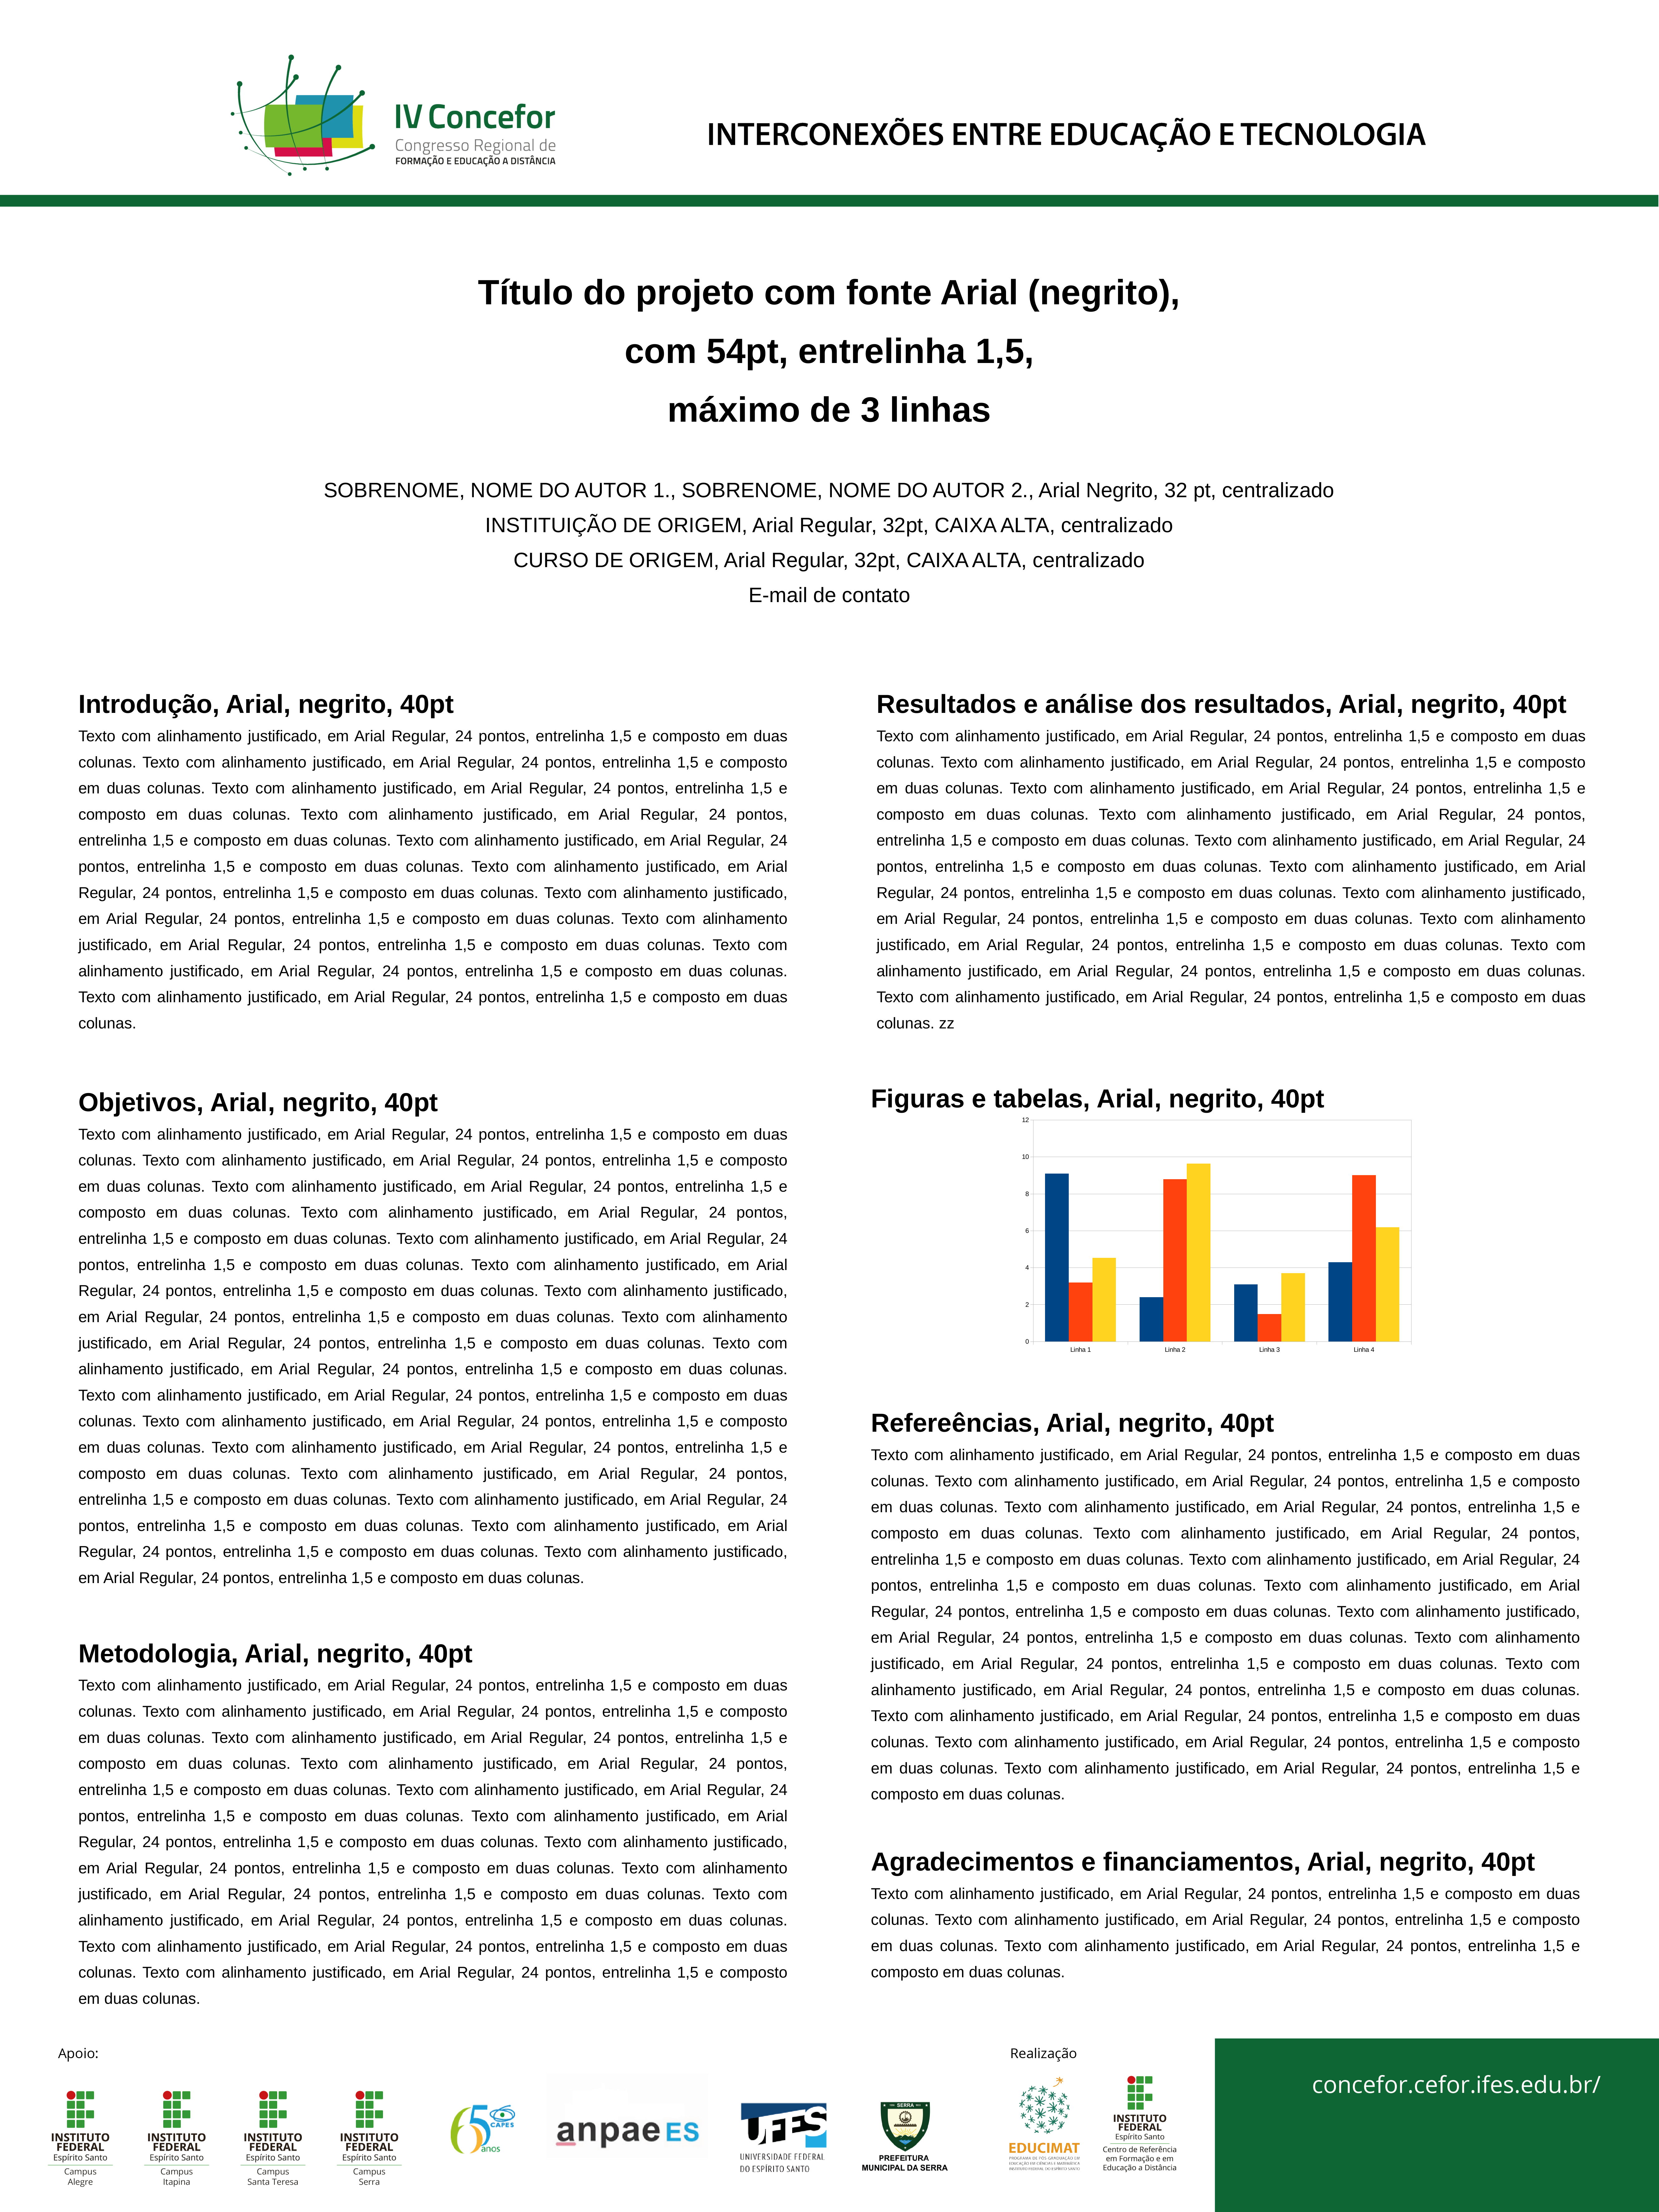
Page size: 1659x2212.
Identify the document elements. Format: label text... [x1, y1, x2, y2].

title Título do projeto com fonte Arial (negrito), com 54pt, entrelinha 1,5, máximo de 3 linhas [74, 260, 1585, 423]
text_box SOBRENOME, NOME DO AUTOR 1., SOBRENOME, NOME DO AUTOR 2., Arial Negrito, 32 pt, centralizado INSTITUIÇÃO DE ORIGEM, Arial Regular, 32pt, CAIXA ALTA, centralizado CURSO DE ORIGEM, Arial Regular, 32pt, CAIXA ALTA, centralizado E-mail de contato [74, 464, 1585, 612]
picture [0, 33, 1658, 207]
chart [1014, 1111, 1420, 1359]
text_box Refereências, Arial, negrito, 40pt Texto com alinhamento justificado, em Arial Regular, 24 pontos, entrelinha 1,5 e composto em duas colunas. Texto com alinhamento justificado, em Arial Regular, 24 pontos, entrelinha 1,5 e composto em duas colunas. Texto com alinhamento justificado, em Arial Regular, 24 pontos, entrelinha 1,5 e composto em duas colunas. Texto com alinhamento justificado, em Arial Regular, 24 pontos, entrelinha 1,5 e composto em duas colunas. Texto com alinhamento justificado, em Arial Regular, 24 pontos, entrelinha 1,5 e composto em duas colunas. Texto com alinhamento justificado, em Arial Regular, 24 pontos, entrelinha 1,5 e composto em duas colunas. Texto com alinhamento justificado, em Arial Regular, 24 pontos, entrelinha 1,5 e composto em duas colunas. Texto com alinhamento justificado, em Arial Regular, 24 pontos, entrelinha 1,5 e composto em duas colunas. Texto com alinhamento justificado, em Arial Regular, 24 pontos, entrelinha 1,5 e composto em duas colunas. Texto com alinhamento justificado, em Arial Regular, 24 pontos, entrelinha 1,5 e composto em duas colunas. Texto com alinhamento justificado, em Arial Regular, 24 pontos, entrelinha 1,5 e composto em duas colunas. Texto com alinhamento justificado, em Arial Regular, 24 pontos, entrelinha 1,5 e composto em duas colunas. [866, 1391, 1585, 1791]
picture [0, 2038, 1659, 2212]
text_box Agradecimentos e financiamentos, Arial, negrito, 40pt Texto com alinhamento justificado, em Arial Regular, 24 pontos, entrelinha 1,5 e composto em duas colunas. Texto com alinhamento justificado, em Arial Regular, 24 pontos, entrelinha 1,5 e composto em duas colunas. Texto com alinhamento justificado, em Arial Regular, 24 pontos, entrelinha 1,5 e composto em duas colunas. [866, 1830, 1585, 2002]
text_box Figuras e tabelas, Arial, negrito, 40pt [866, 1067, 1585, 1101]
text_box Resultados e análise dos resultados, Arial, negrito, 40pt Texto com alinhamento justificado, em Arial Regular, 24 pontos, entrelinha 1,5 e composto em duas colunas. Texto com alinhamento justificado, em Arial Regular, 24 pontos, entrelinha 1,5 e composto em duas colunas. Texto com alinhamento justificado, em Arial Regular, 24 pontos, entrelinha 1,5 e composto em duas colunas. Texto com alinhamento justificado, em Arial Regular, 24 pontos, entrelinha 1,5 e composto em duas colunas. Texto com alinhamento justificado, em Arial Regular, 24 pontos, entrelinha 1,5 e composto em duas colunas. Texto com alinhamento justificado, em Arial Regular, 24 pontos, entrelinha 1,5 e composto em duas colunas. Texto com alinhamento justificado, em Arial Regular, 24 pontos, entrelinha 1,5 e composto em duas colunas. Texto com alinhamento justificado, em Arial Regular, 24 pontos, entrelinha 1,5 e composto em duas colunas. Texto com alinhamento justificado, em Arial Regular, 24 pontos, entrelinha 1,5 e composto em duas colunas. Texto com alinhamento justificado, em Arial Regular, 24 pontos, entrelinha 1,5 e composto em duas colunas. zz [872, 673, 1591, 1020]
text_box Objetivos, Arial, negrito, 40pt Texto com alinhamento justificado, em Arial Regular, 24 pontos, entrelinha 1,5 e composto em duas colunas. Texto com alinhamento justificado, em Arial Regular, 24 pontos, entrelinha 1,5 e composto em duas colunas. Texto com alinhamento justificado, em Arial Regular, 24 pontos, entrelinha 1,5 e composto em duas colunas. Texto com alinhamento justificado, em Arial Regular, 24 pontos, entrelinha 1,5 e composto em duas colunas. Texto com alinhamento justificado, em Arial Regular, 24 pontos, entrelinha 1,5 e composto em duas colunas. Texto com alinhamento justificado, em Arial Regular, 24 pontos, entrelinha 1,5 e composto em duas colunas. Texto com alinhamento justificado, em Arial Regular, 24 pontos, entrelinha 1,5 e composto em duas colunas. Texto com alinhamento justificado, em Arial Regular, 24 pontos, entrelinha 1,5 e composto em duas colunas. Texto com alinhamento justificado, em Arial Regular, 24 pontos, entrelinha 1,5 e composto em duas colunas. Texto com alinhamento justificado, em Arial Regular, 24 pontos, entrelinha 1,5 e composto em duas colunas. Texto com alinhamento justificado, em Arial Regular, 24 pontos, entrelinha 1,5 e composto em duas colunas. Texto com alinhamento justificado, em Arial Regular, 24 pontos, entrelinha 1,5 e composto em duas colunas. Texto com alinhamento justificado, em Arial Regular, 24 pontos, entrelinha 1,5 e composto em duas colunas. Texto com alinhamento justificado, em Arial Regular, 24 pontos, entrelinha 1,5 e composto em duas colunas. Texto com alinhamento justificado, em Arial Regular, 24 pontos, entrelinha 1,5 e composto em duas colunas. Texto com alinhamento justificado, em Arial Regular, 24 pontos, entrelinha 1,5 e composto em duas colunas. [74, 1071, 793, 1575]
text_box Metodologia, Arial, negrito, 40pt Texto com alinhamento justificado, em Arial Regular, 24 pontos, entrelinha 1,5 e composto em duas colunas. Texto com alinhamento justificado, em Arial Regular, 24 pontos, entrelinha 1,5 e composto em duas colunas. Texto com alinhamento justificado, em Arial Regular, 24 pontos, entrelinha 1,5 e composto em duas colunas. Texto com alinhamento justificado, em Arial Regular, 24 pontos, entrelinha 1,5 e composto em duas colunas. Texto com alinhamento justificado, em Arial Regular, 24 pontos, entrelinha 1,5 e composto em duas colunas. Texto com alinhamento justificado, em Arial Regular, 24 pontos, entrelinha 1,5 e composto em duas colunas. Texto com alinhamento justificado, em Arial Regular, 24 pontos, entrelinha 1,5 e composto em duas colunas. Texto com alinhamento justificado, em Arial Regular, 24 pontos, entrelinha 1,5 e composto em duas colunas. Texto com alinhamento justificado, em Arial Regular, 24 pontos, entrelinha 1,5 e composto em duas colunas. Texto com alinhamento justificado, em Arial Regular, 24 pontos, entrelinha 1,5 e composto em duas colunas. Texto com alinhamento justificado, em Arial Regular, 24 pontos, entrelinha 1,5 e composto em duas colunas. [74, 1622, 793, 1998]
text_box Introdução, Arial, negrito, 40pt Texto com alinhamento justificado, em Arial Regular, 24 pontos, entrelinha 1,5 e composto em duas colunas. Texto com alinhamento justificado, em Arial Regular, 24 pontos, entrelinha 1,5 e composto em duas colunas. Texto com alinhamento justificado, em Arial Regular, 24 pontos, entrelinha 1,5 e composto em duas colunas. Texto com alinhamento justificado, em Arial Regular, 24 pontos, entrelinha 1,5 e composto em duas colunas. Texto com alinhamento justificado, em Arial Regular, 24 pontos, entrelinha 1,5 e composto em duas colunas. Texto com alinhamento justificado, em Arial Regular, 24 pontos, entrelinha 1,5 e composto em duas colunas. Texto com alinhamento justificado, em Arial Regular, 24 pontos, entrelinha 1,5 e composto em duas colunas. Texto com alinhamento justificado, em Arial Regular, 24 pontos, entrelinha 1,5 e composto em duas colunas. Texto com alinhamento justificado, em Arial Regular, 24 pontos, entrelinha 1,5 e composto em duas colunas. Texto com alinhamento justificado, em Arial Regular, 24 pontos, entrelinha 1,5 e composto em duas colunas. [74, 673, 793, 1020]
